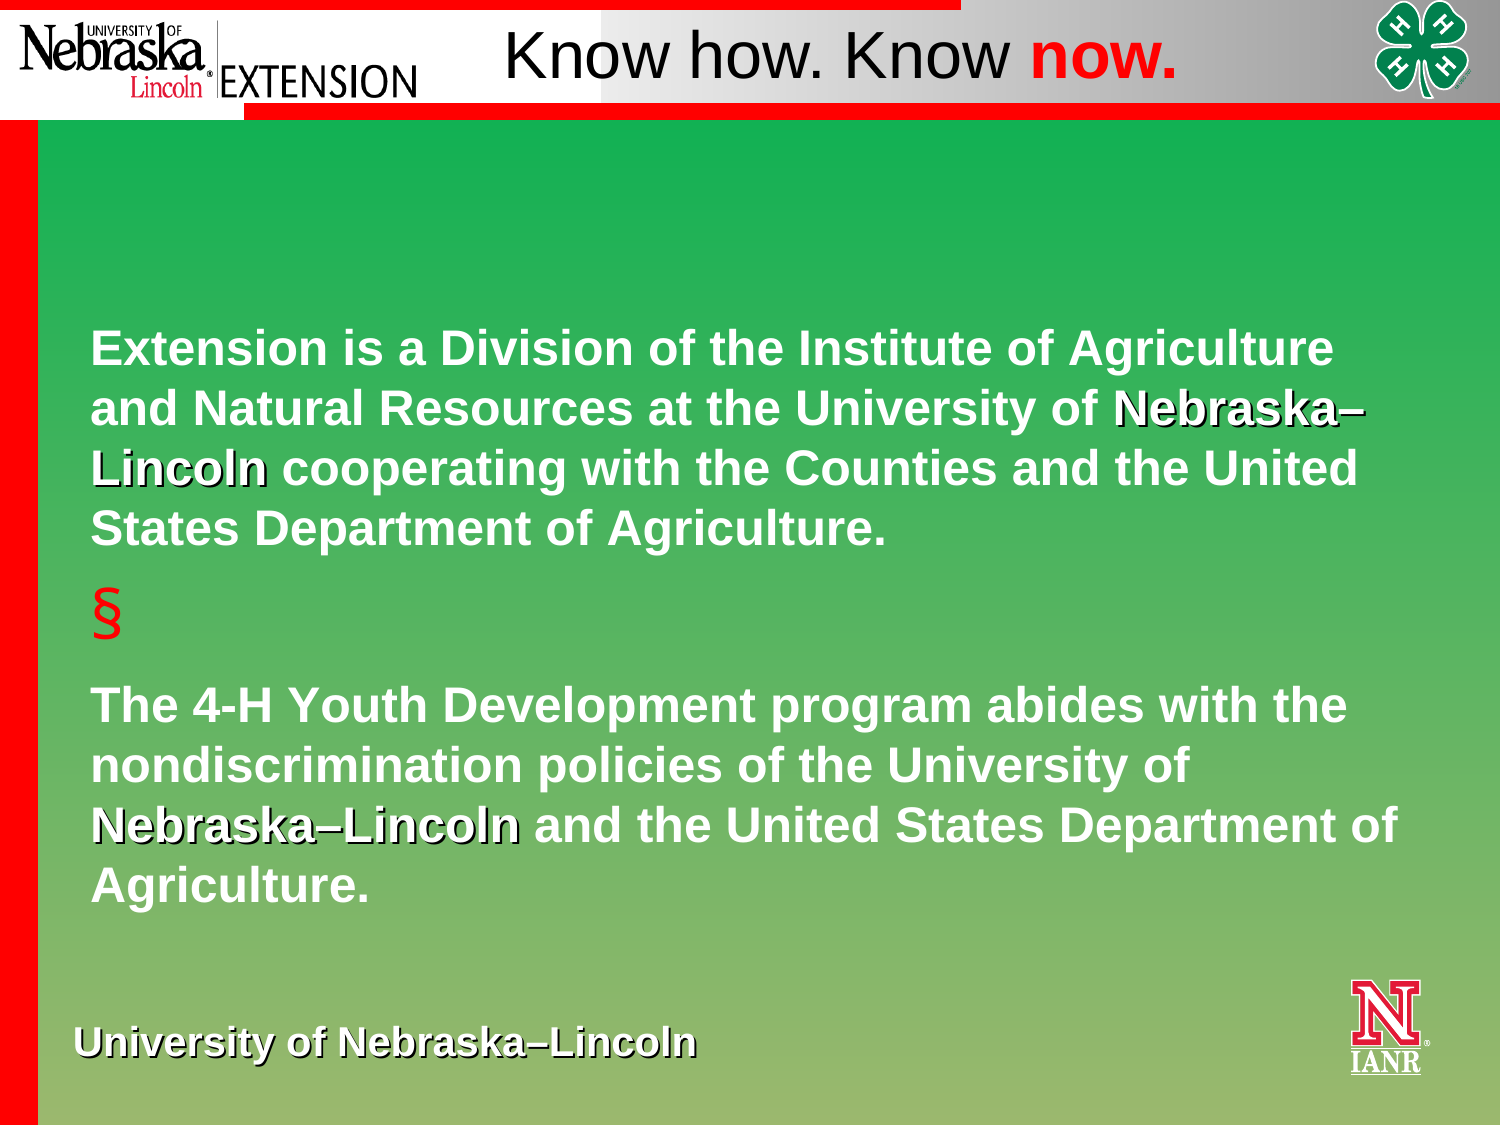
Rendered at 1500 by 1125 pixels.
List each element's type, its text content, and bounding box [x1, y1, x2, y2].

list Extension is a Division of the Institute of Agriculture and Natural Resources at the University of Nebraska–Lincoln cooperating with the Counties and the United States Department of Agriculture. The 4-H Youth Development program abides with the nondiscrimination policies of the University of Nebraska–Lincoln and the United States Department of Agriculture. [75, 307, 1426, 1052]
